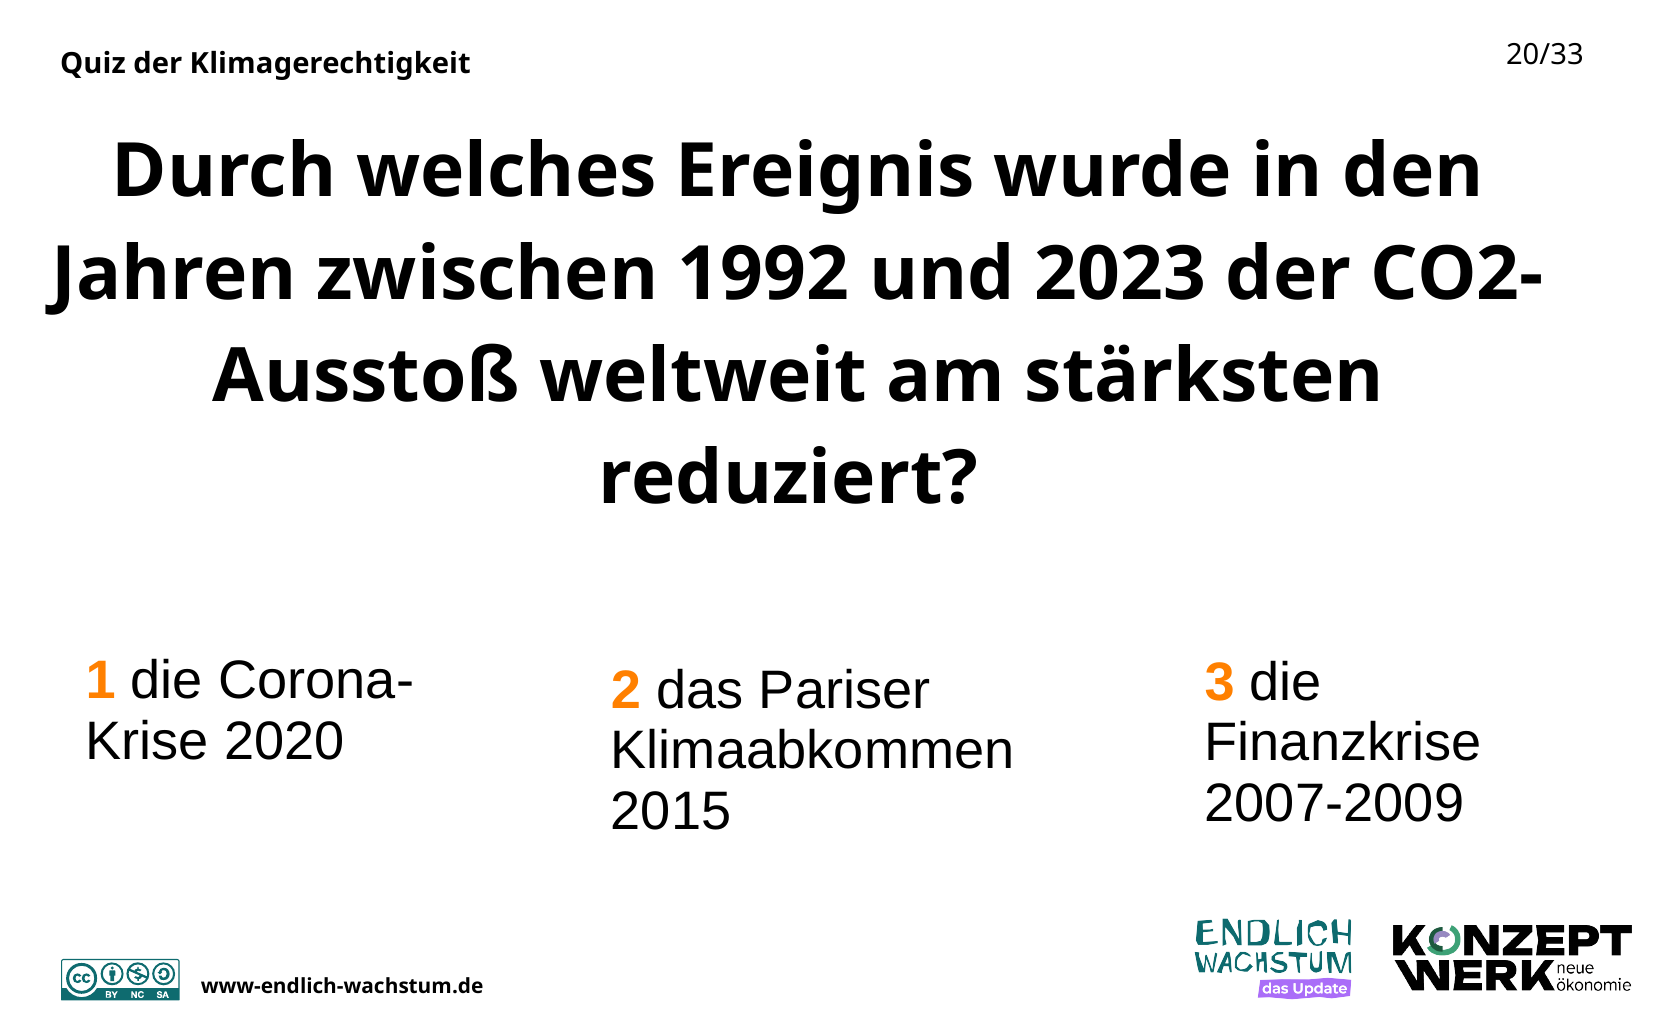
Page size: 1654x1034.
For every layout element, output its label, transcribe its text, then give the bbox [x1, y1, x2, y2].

text_box 2 das Pariser Klimaabkommen 2015 [525, 651, 1066, 860]
picture [1387, 917, 1636, 997]
title Durch welches Ereignis wurde in den Jahren zwischen 1992 und 2023 der CO2-Ausstoß weltweit am stärksten reduziert? [51, 116, 1602, 703]
text_box 3 die Finanzkrise 2007-2009 [1118, 643, 1580, 841]
text_box 1 die Corona-Krise 2020 [0, 642, 523, 900]
picture [1176, 900, 1374, 1011]
